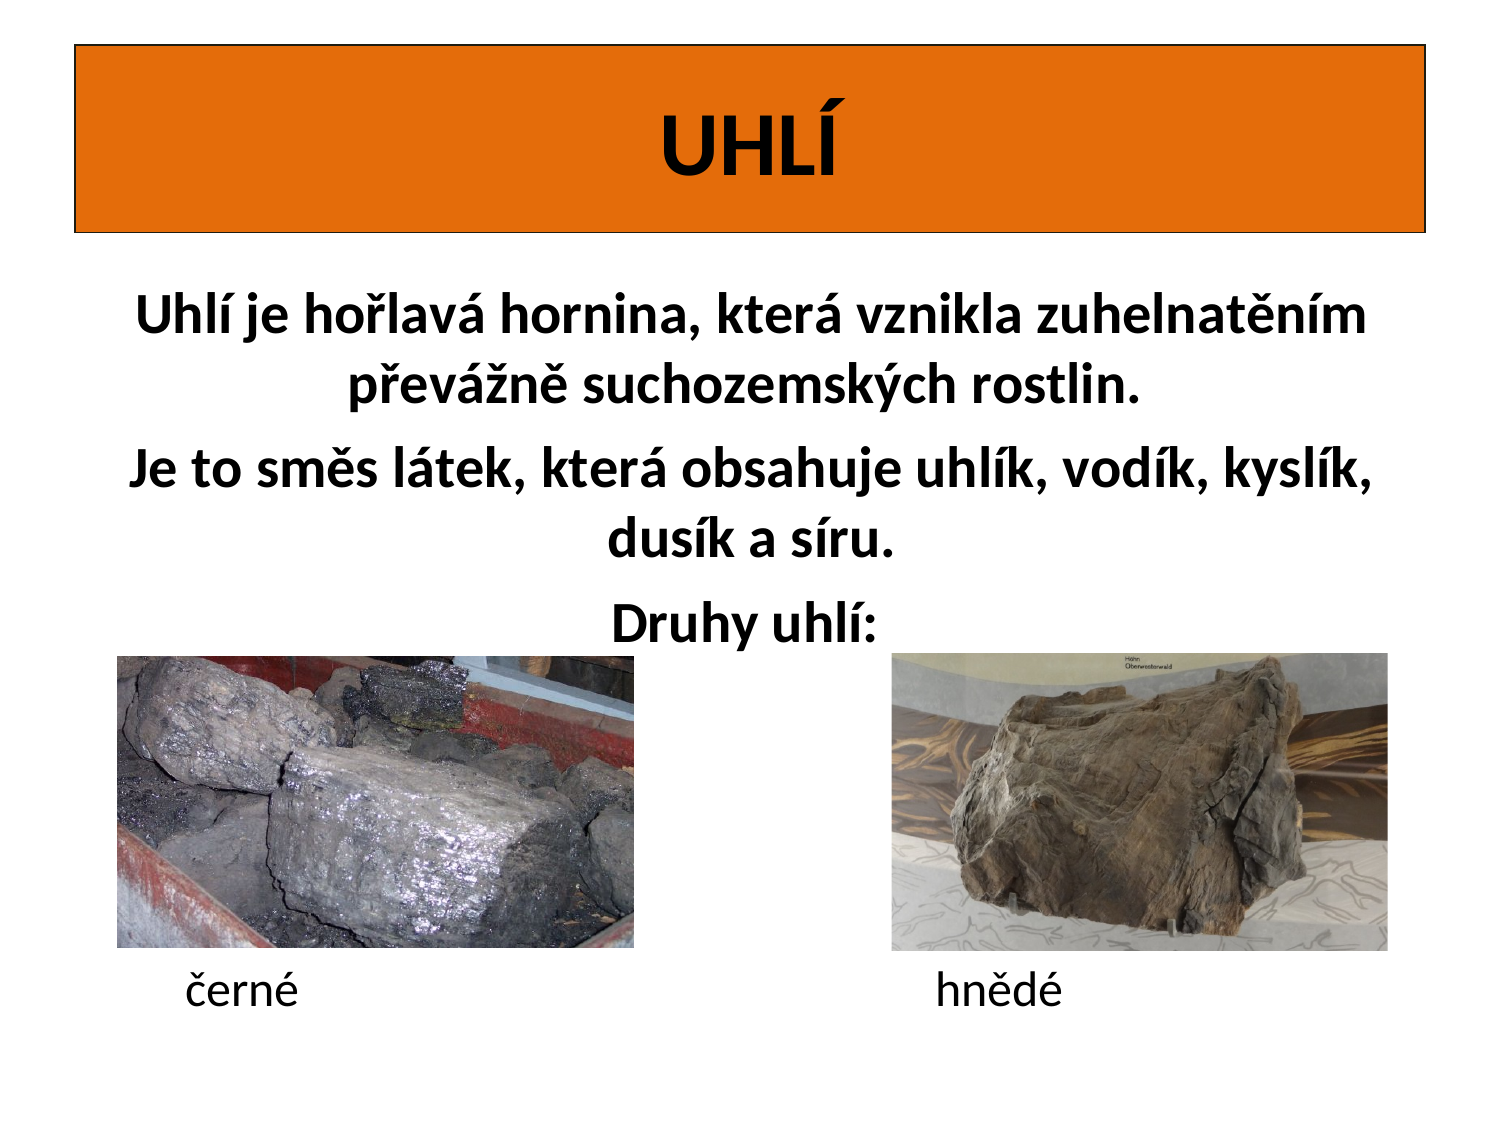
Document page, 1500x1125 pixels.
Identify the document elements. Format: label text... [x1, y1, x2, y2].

picture [891, 653, 1388, 951]
picture [117, 656, 634, 948]
text_box Uhlí je hořlavá hornina, která vznikla zuhelnatěním převážně suchozemských rostlin. Je to směs látek, která obsahuje uhlík, vodík, kyslík, dusík a síru. Druhy uhlí: černé hnědé [76, 267, 1427, 1024]
text_box UHLÍ [75, 45, 1426, 233]
